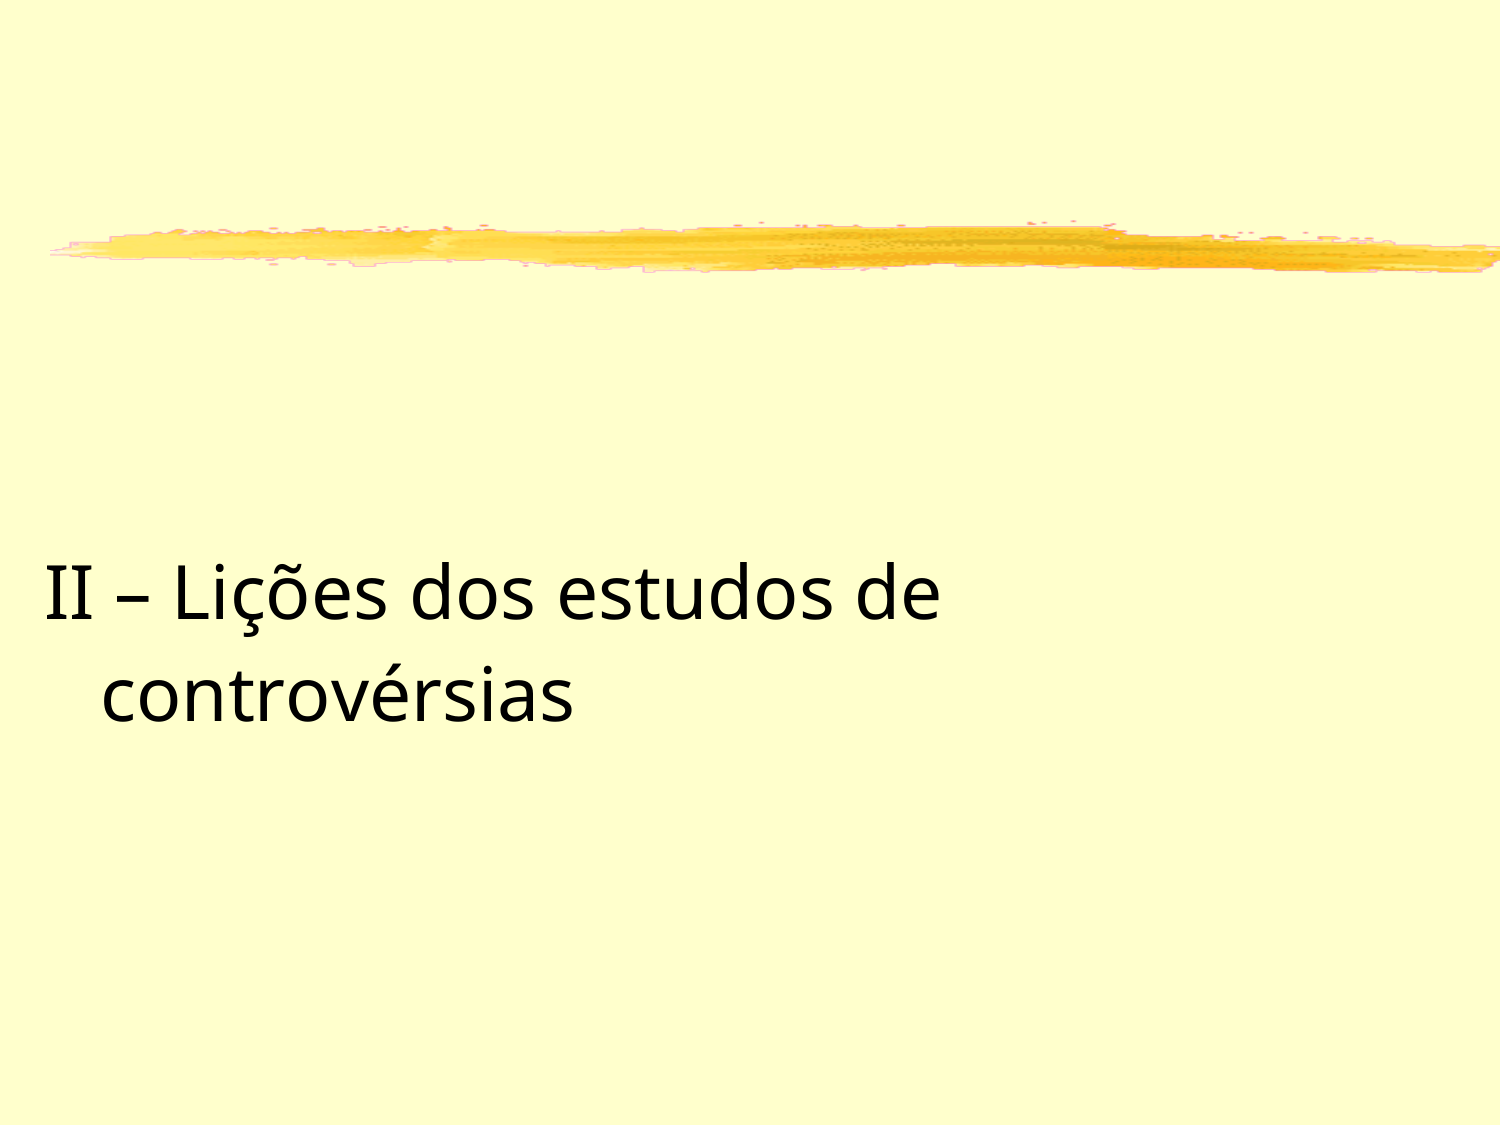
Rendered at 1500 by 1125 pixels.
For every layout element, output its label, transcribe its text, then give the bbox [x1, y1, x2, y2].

picture [50, 215, 1500, 284]
list II – Lições dos estudos de controvérsias [29, 314, 1436, 999]
